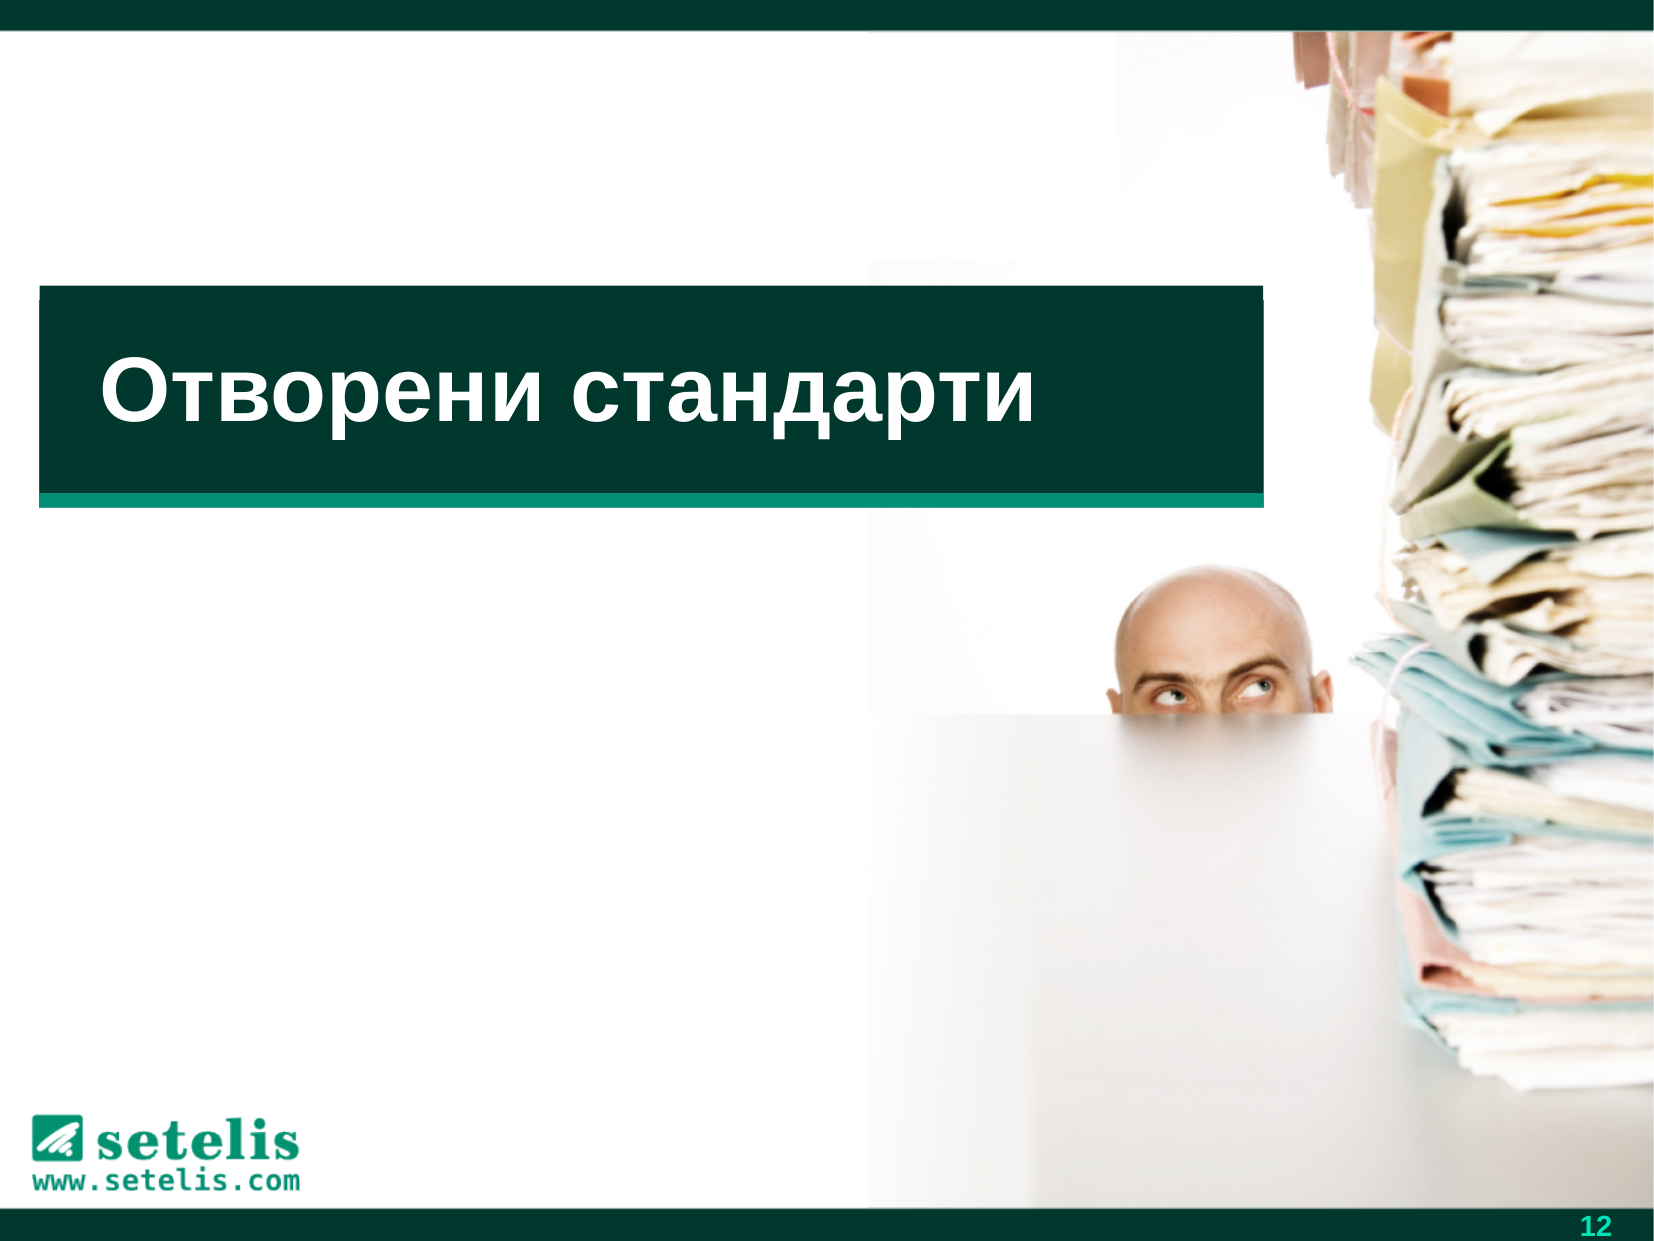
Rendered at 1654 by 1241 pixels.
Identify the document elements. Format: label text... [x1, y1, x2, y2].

title Отворени стандарти [39, 285, 1264, 493]
picture [0, 0, 1654, 1241]
